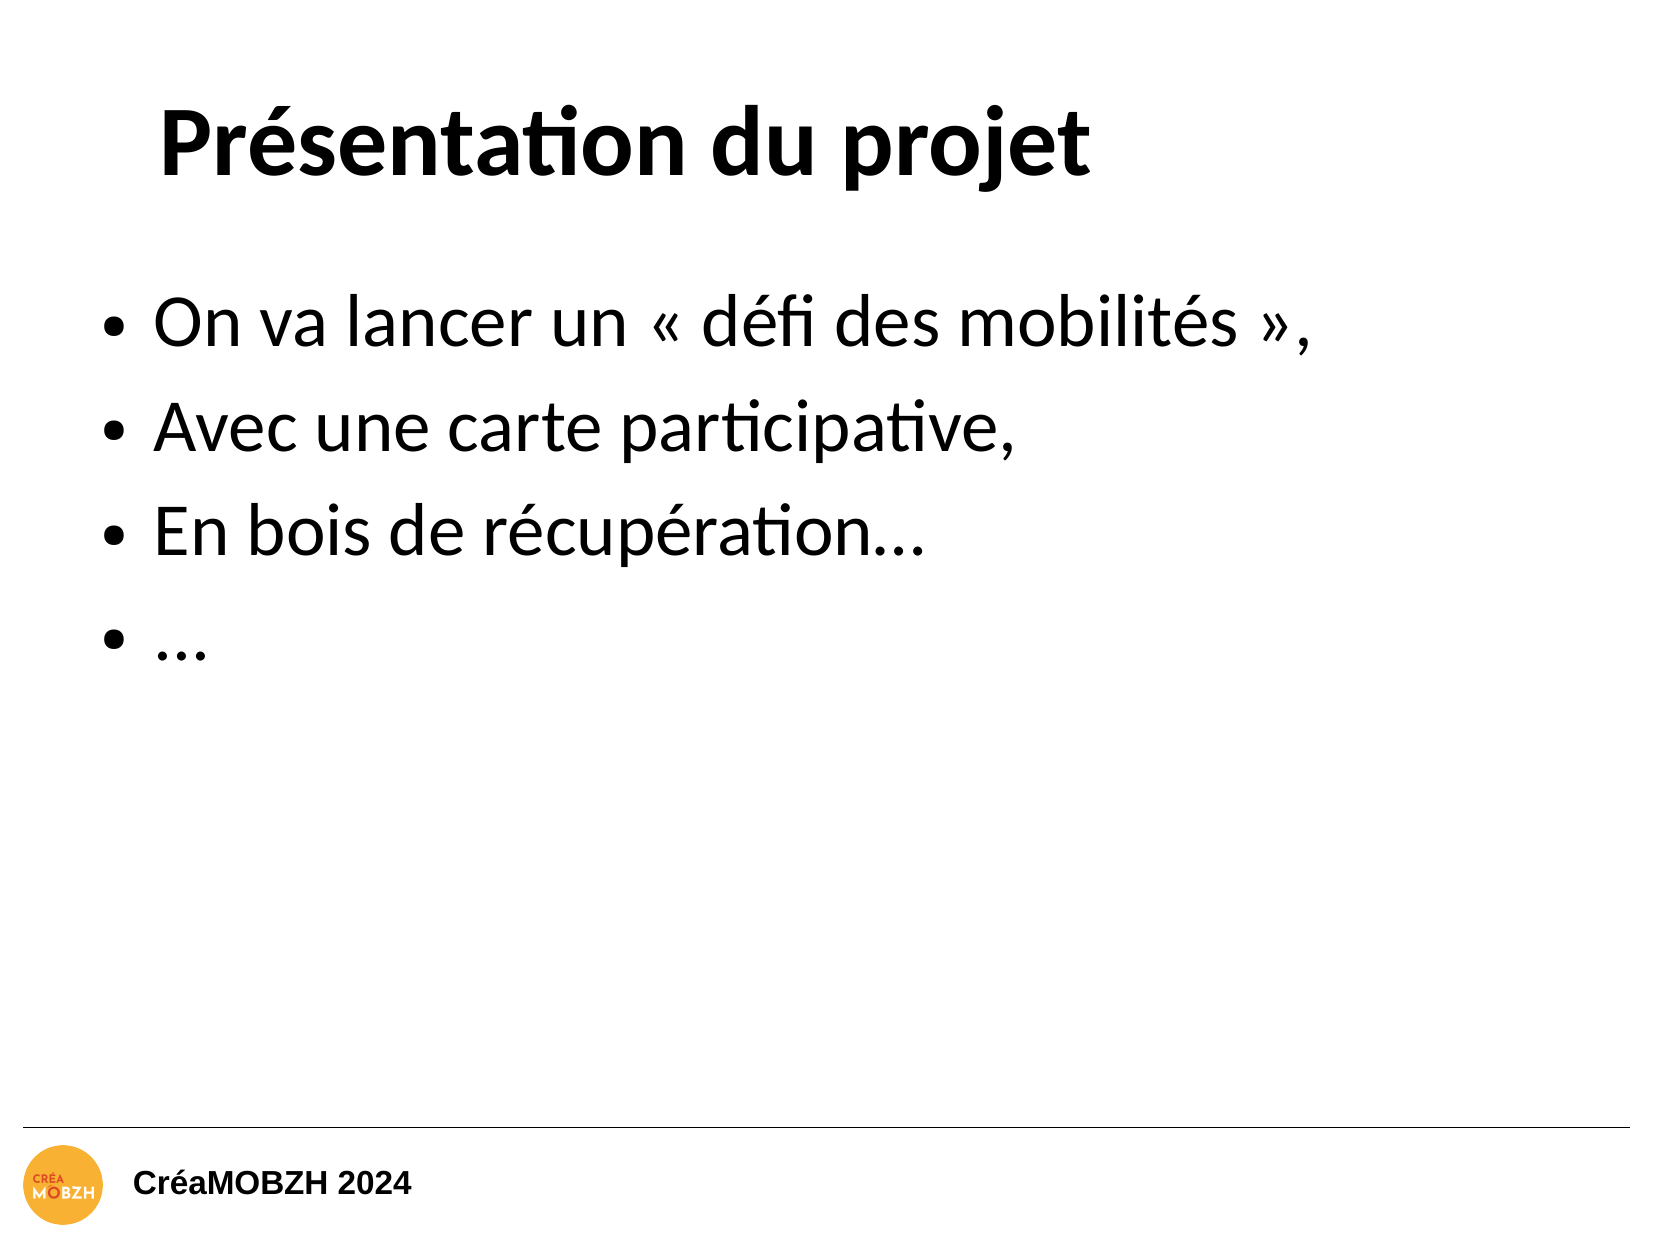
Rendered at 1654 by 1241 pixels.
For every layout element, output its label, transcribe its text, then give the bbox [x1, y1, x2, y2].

title Présentation du projet [11, 47, 1347, 255]
picture [23, 1145, 103, 1225]
text_box CréaMOBZH 2024 [118, 1157, 1040, 1241]
list On va lancer un « défi des mobilités », Avec une carte participative, En bois de récupération… ... [82, 290, 1571, 1109]
